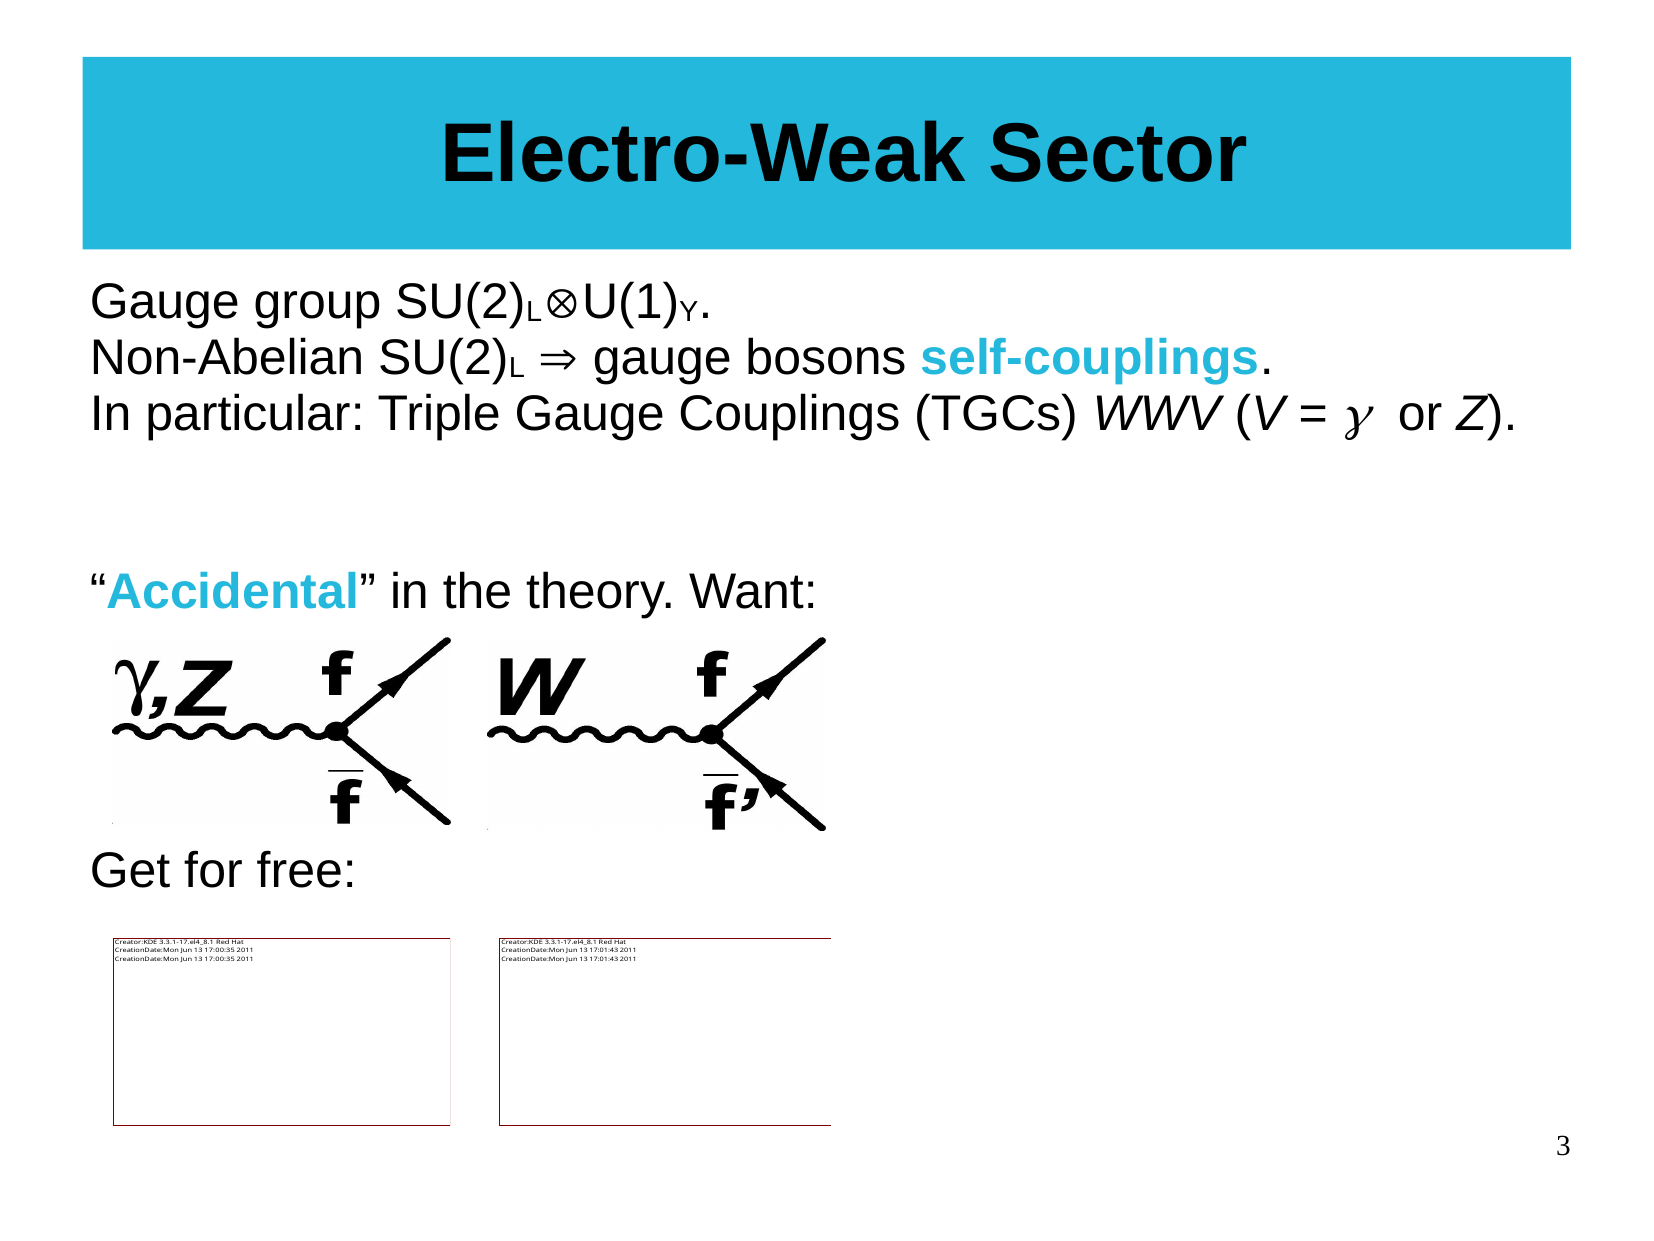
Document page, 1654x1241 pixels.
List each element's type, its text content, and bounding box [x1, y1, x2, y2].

picture [498, 937, 831, 1126]
picture [112, 937, 451, 1126]
picture [112, 637, 451, 826]
title Electro-Weak Sector [82, 56, 1571, 250]
text_box “Accidental” in the theory. Want: Get for free: [75, 556, 976, 1241]
picture [487, 637, 826, 831]
text_box Gauge group SU(2)LÄU(1)Y. Non-Abelian SU(2)L Þ gauge bosons self-couplings. In particular: Triple Gauge Couplings (TGCs) WWV (V = g or Z). [75, 265, 1576, 547]
